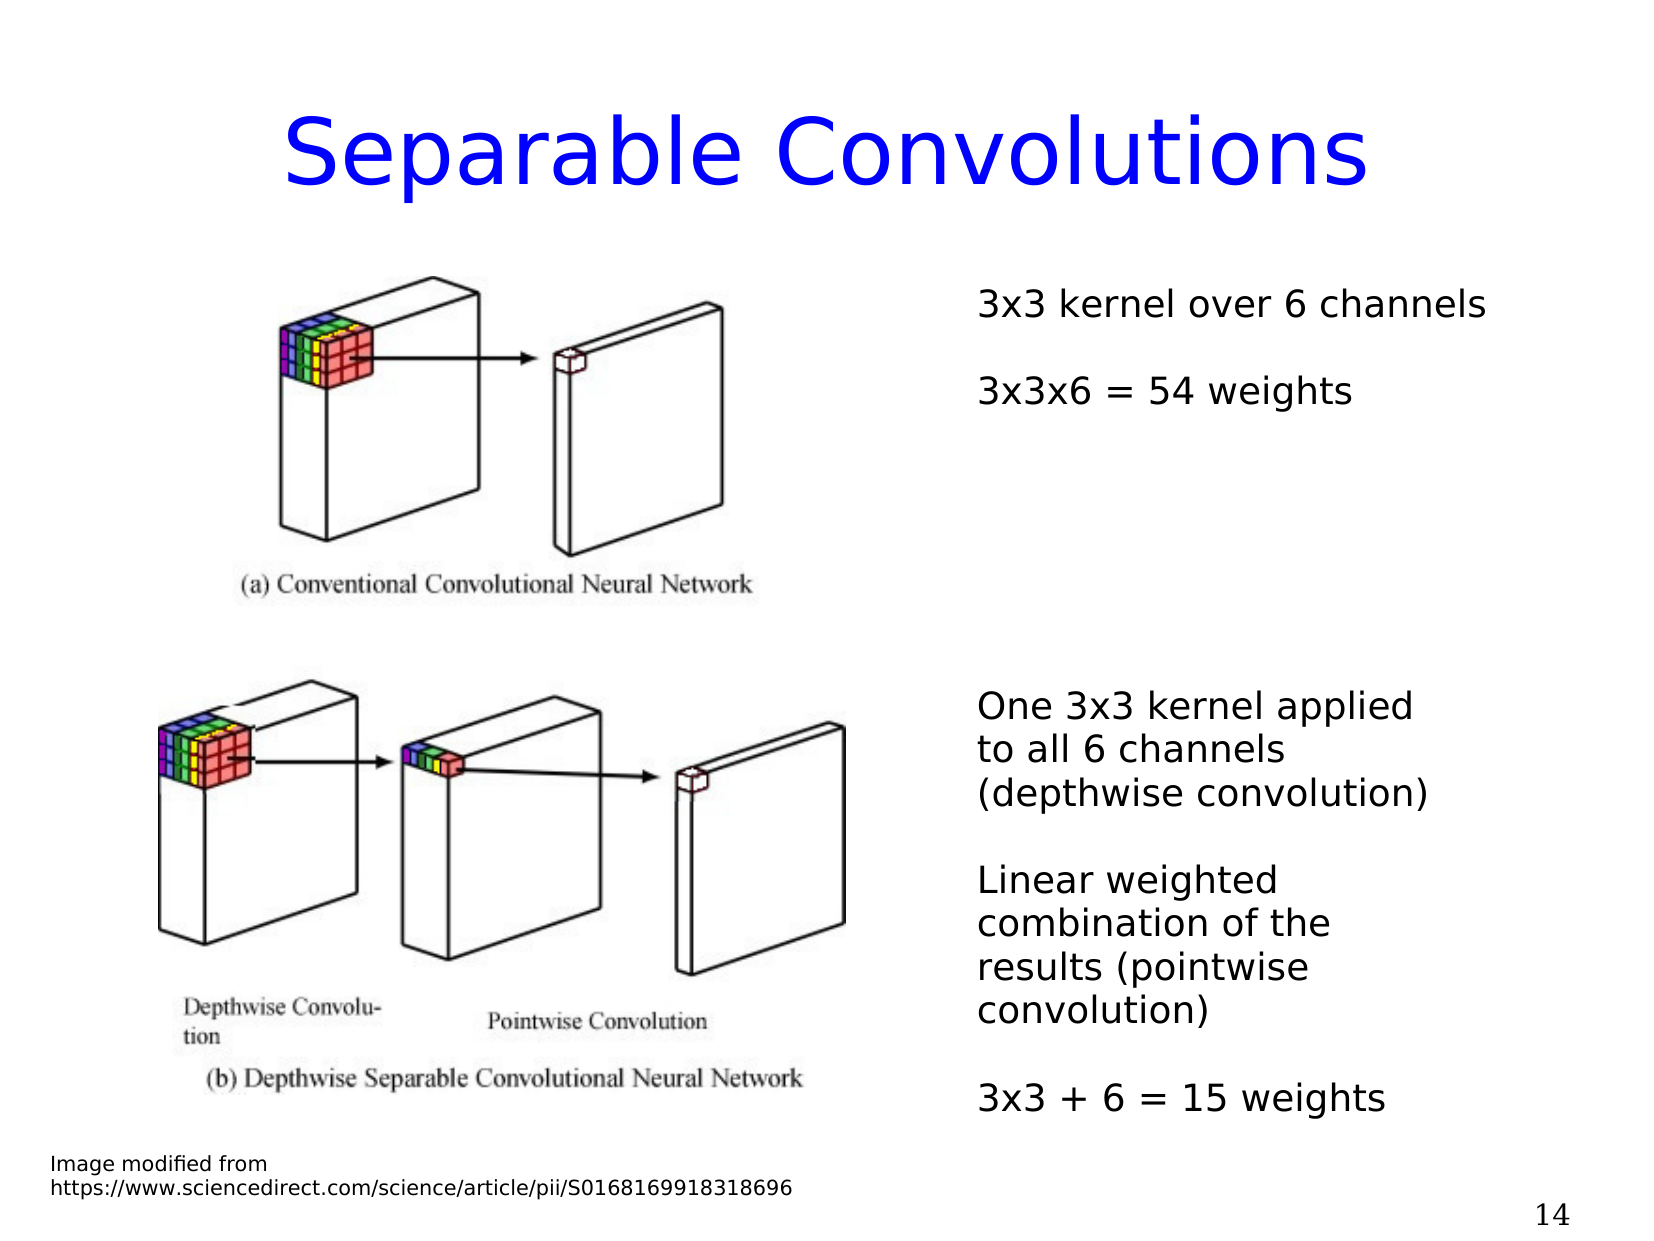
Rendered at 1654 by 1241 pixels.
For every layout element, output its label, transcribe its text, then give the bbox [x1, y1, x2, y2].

text_box Image modified from https://www.sciencedirect.com/science/article/pii/S0168169918318696 [35, 1144, 915, 1233]
picture [158, 276, 846, 1095]
text_box One 3x3 kernel applied to all 6 channels (depthwise convolution) Linear weighted combination of the results (pointwise convolution) 3x3 + 6 = 15 weights [962, 677, 1454, 1128]
text_box 3x3 kernel over 6 channels 3x3x6 = 54 weights [962, 275, 1554, 465]
title Separable Convolutions [82, 49, 1571, 257]
